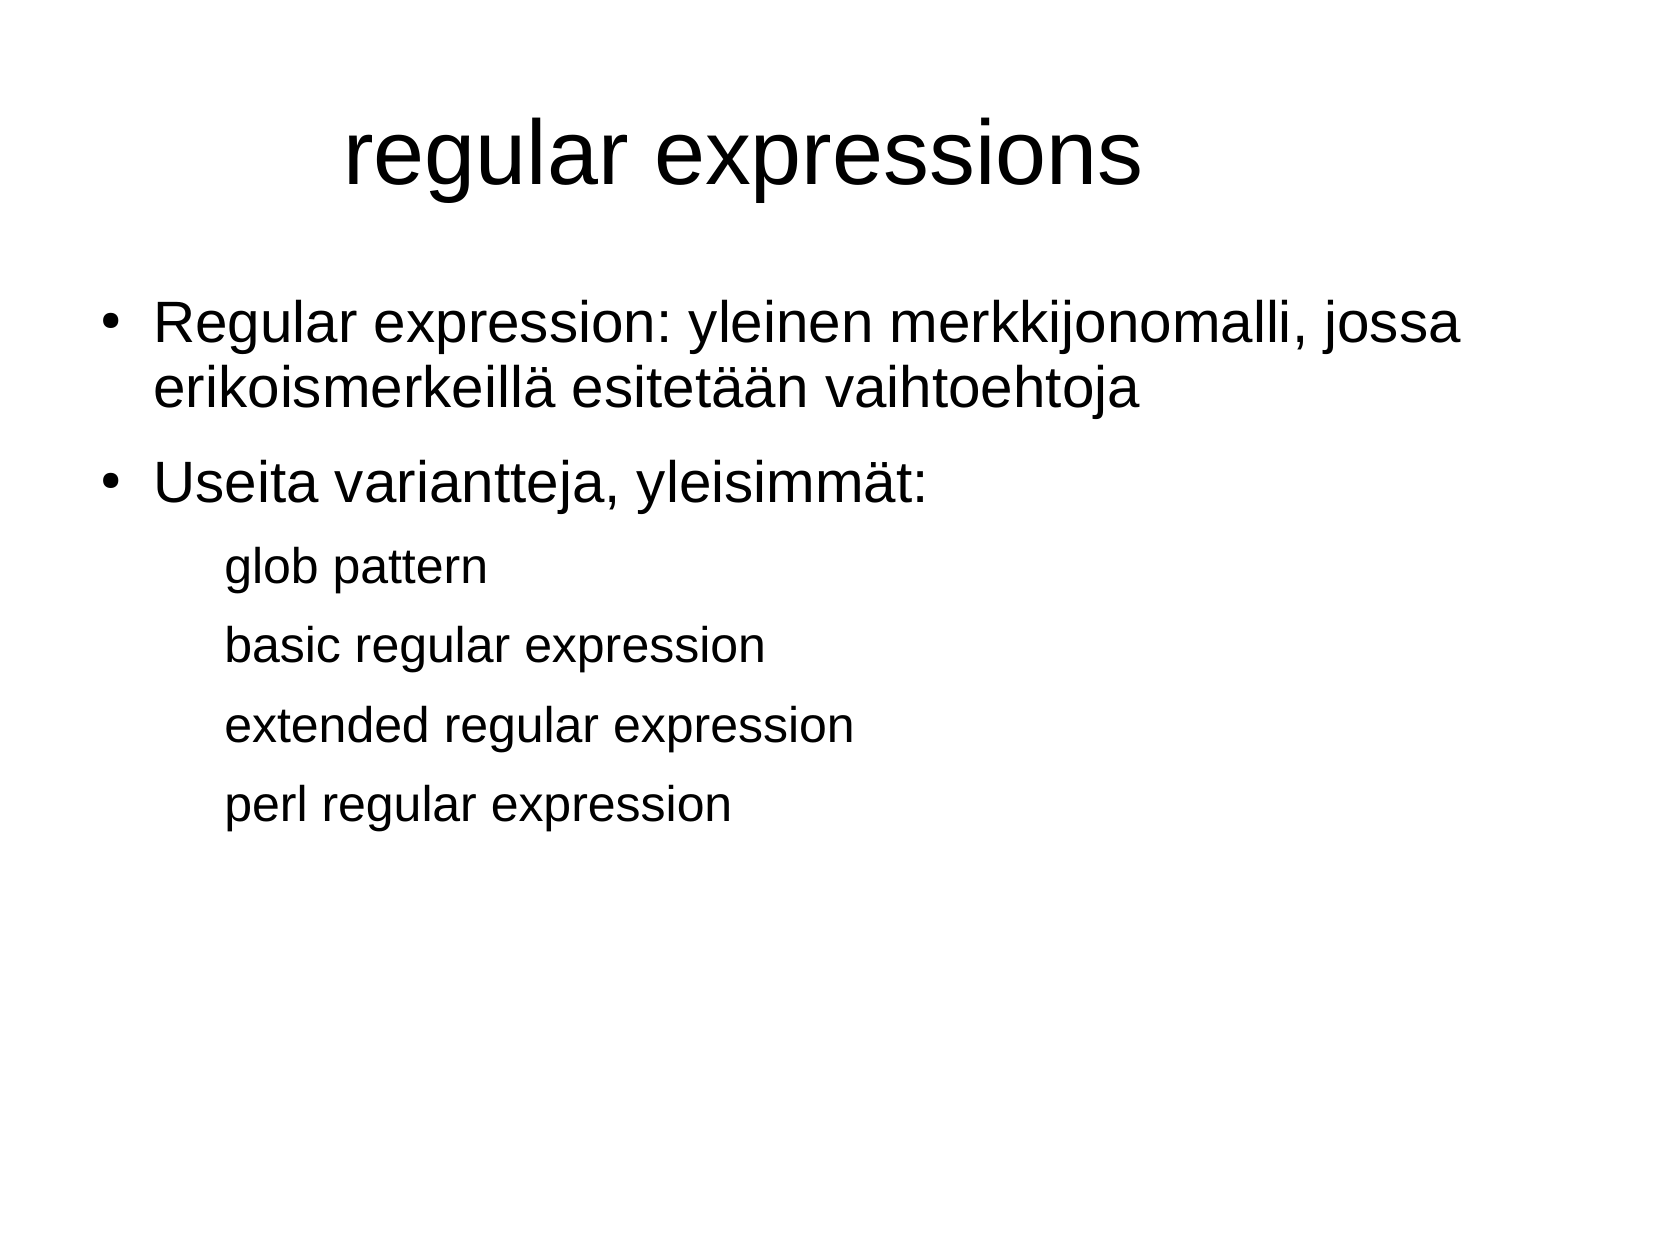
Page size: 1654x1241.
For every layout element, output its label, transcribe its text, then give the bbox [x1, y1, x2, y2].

list Regular expression: yleinen merkkijonomalli, jossa erikoismerkeillä esitetään vaihtoehtoja Useita variantteja, yleisimmät: glob pattern basic regular expression extended regular expression perl regular expression [82, 290, 1571, 1010]
title regular expressions [0, 49, 1489, 257]
